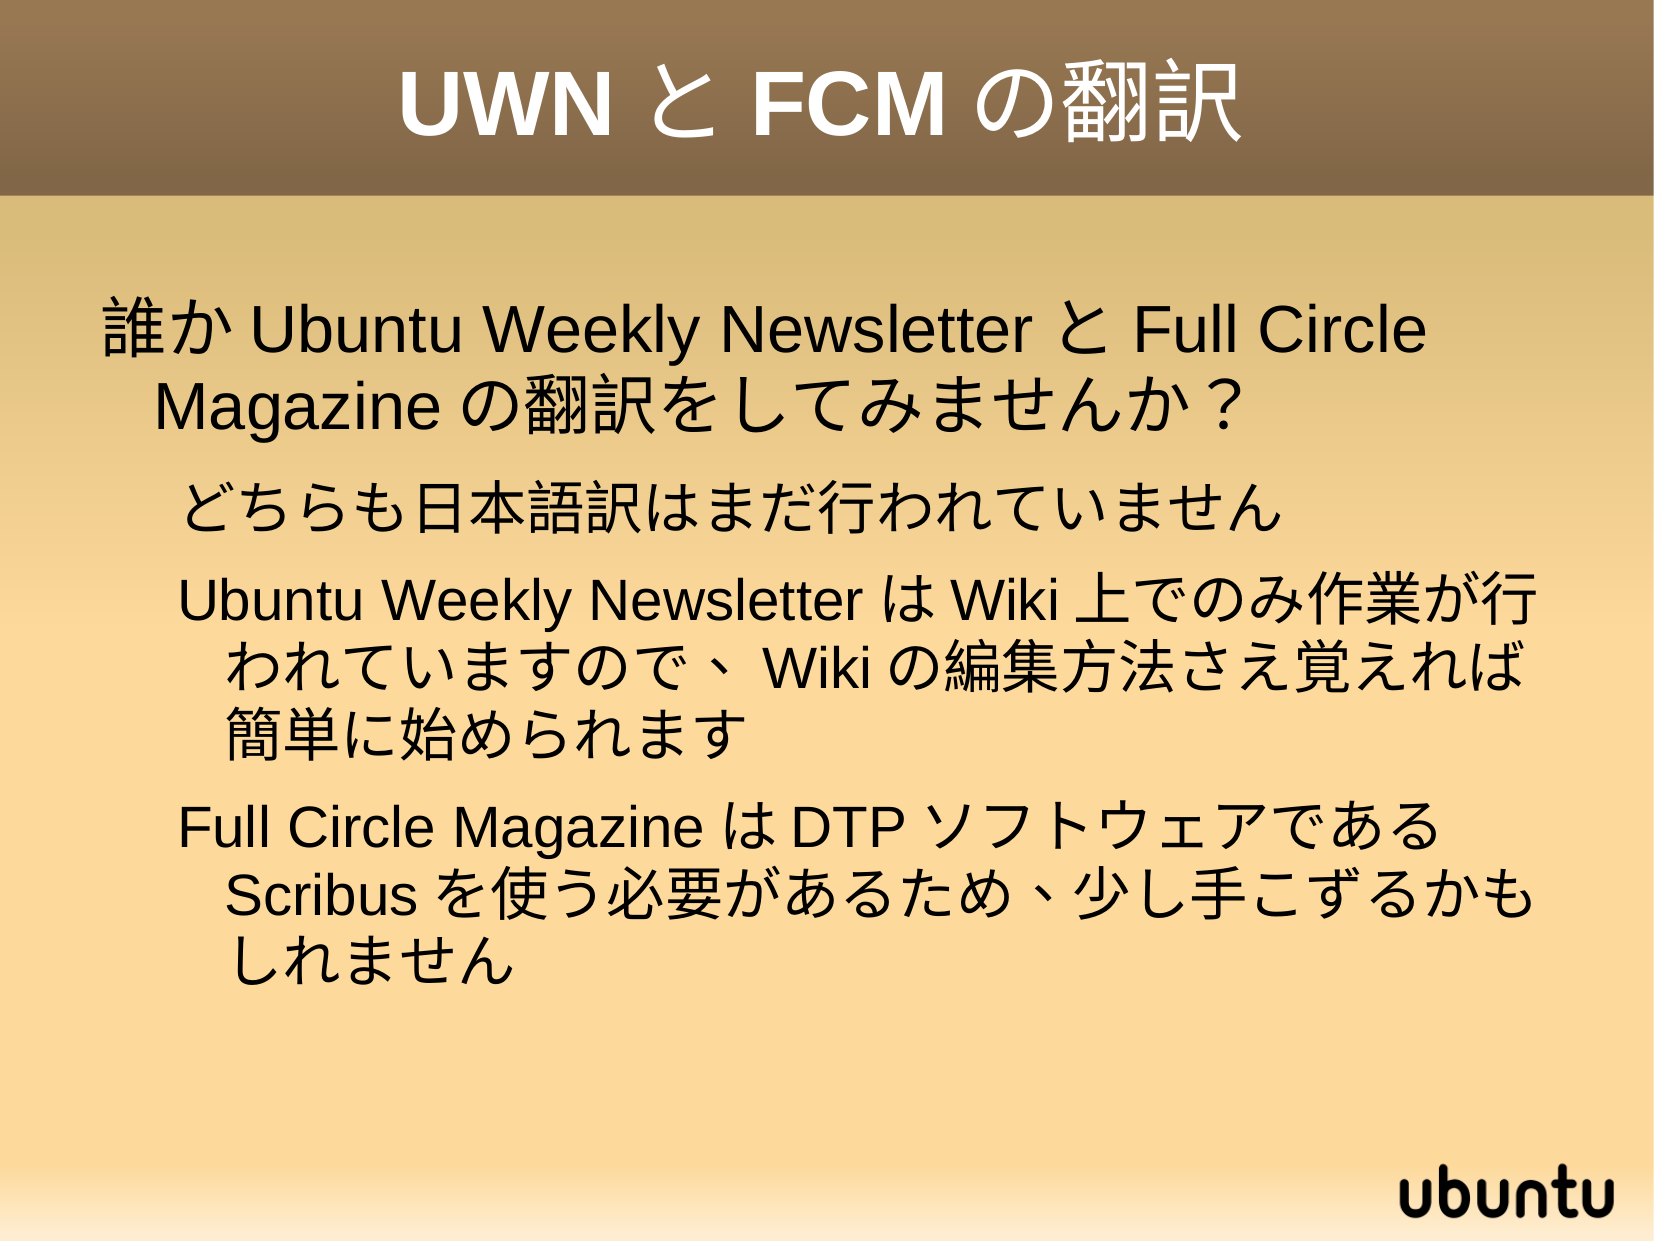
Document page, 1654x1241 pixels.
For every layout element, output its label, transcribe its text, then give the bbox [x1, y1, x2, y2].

list 誰かUbuntu Weekly NewsletterとFull Circle Magazineの翻訳をしてみませんか？ どちらも日本語訳はまだ行われていません Ubuntu Weekly NewsletterはWiki上でのみ作業が行われていますので、Wikiの編集方法さえ覚えれば簡単に始められます Full Circle MagazineはDTPソフトウェアであるScribusを使う必要があるため、少し手こずるかもしれません [82, 290, 1571, 1094]
title UWNとFCMの翻訳 [76, 7, 1565, 200]
picture [0, 0, 1654, 1241]
